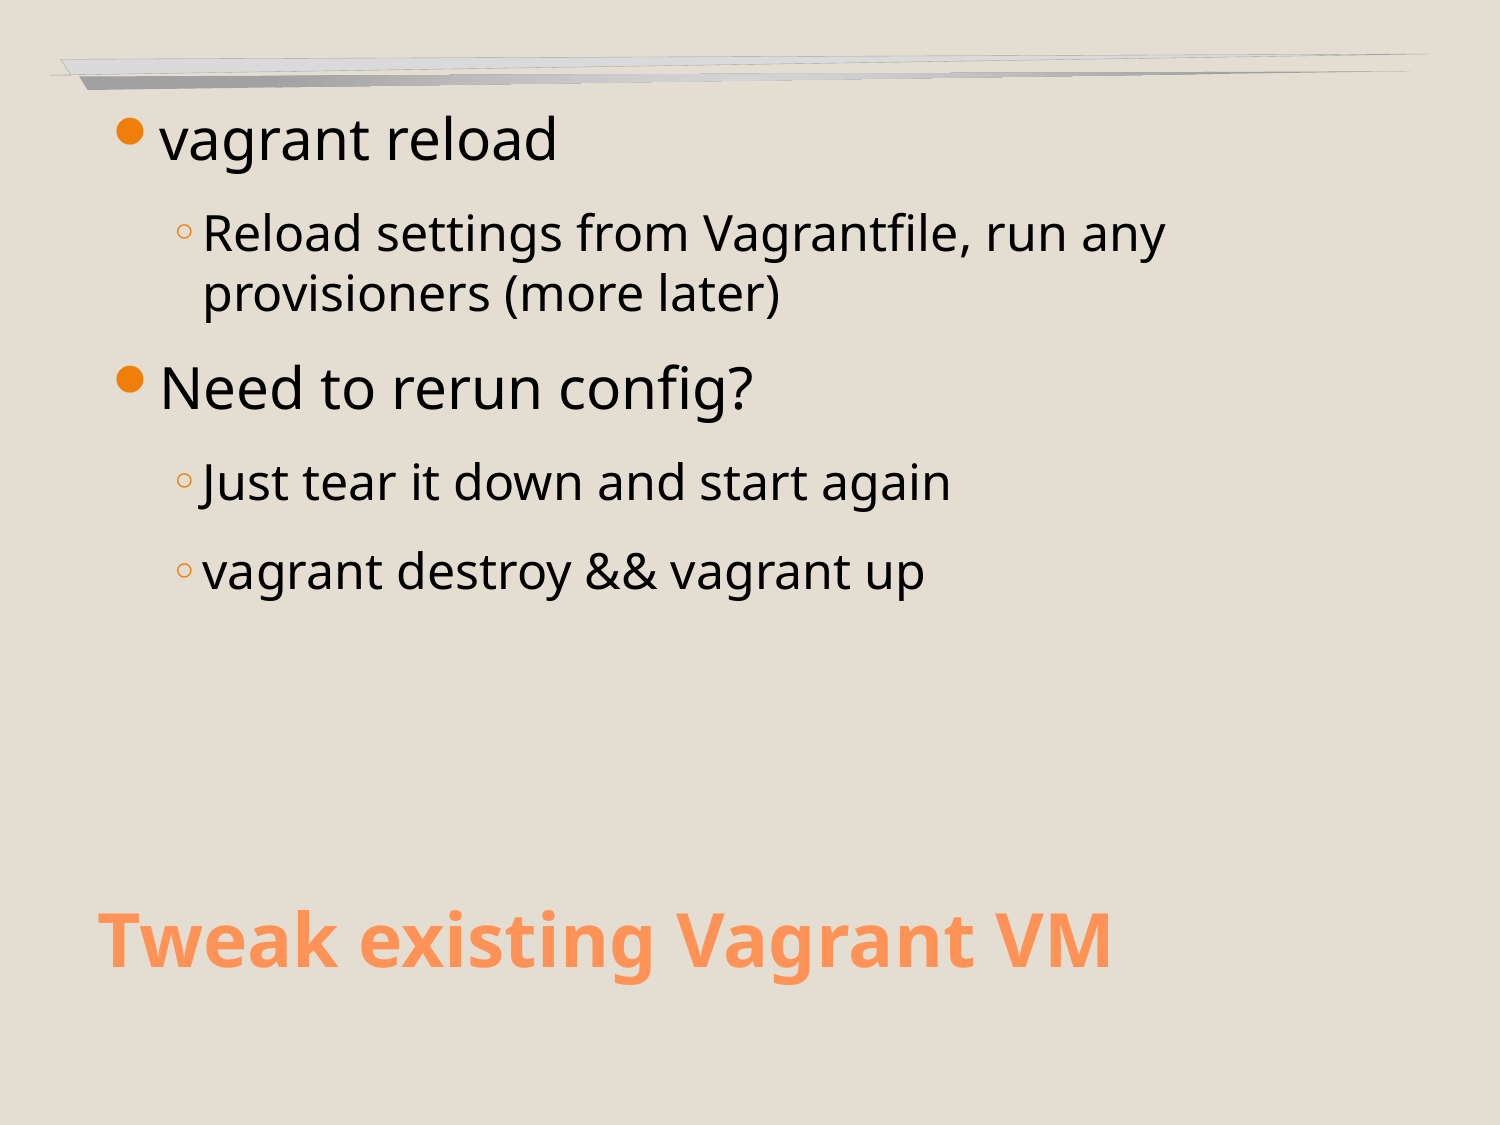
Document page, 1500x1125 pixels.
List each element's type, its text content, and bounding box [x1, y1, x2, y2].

list vagrant reload Reload settings from Vagrantfile, run any provisioners (more later) Need to rerun config? Just tear it down and start again vagrant destroy && vagrant up [82, 86, 1425, 774]
title Tweak existing Vagrant VM [82, 817, 1425, 990]
